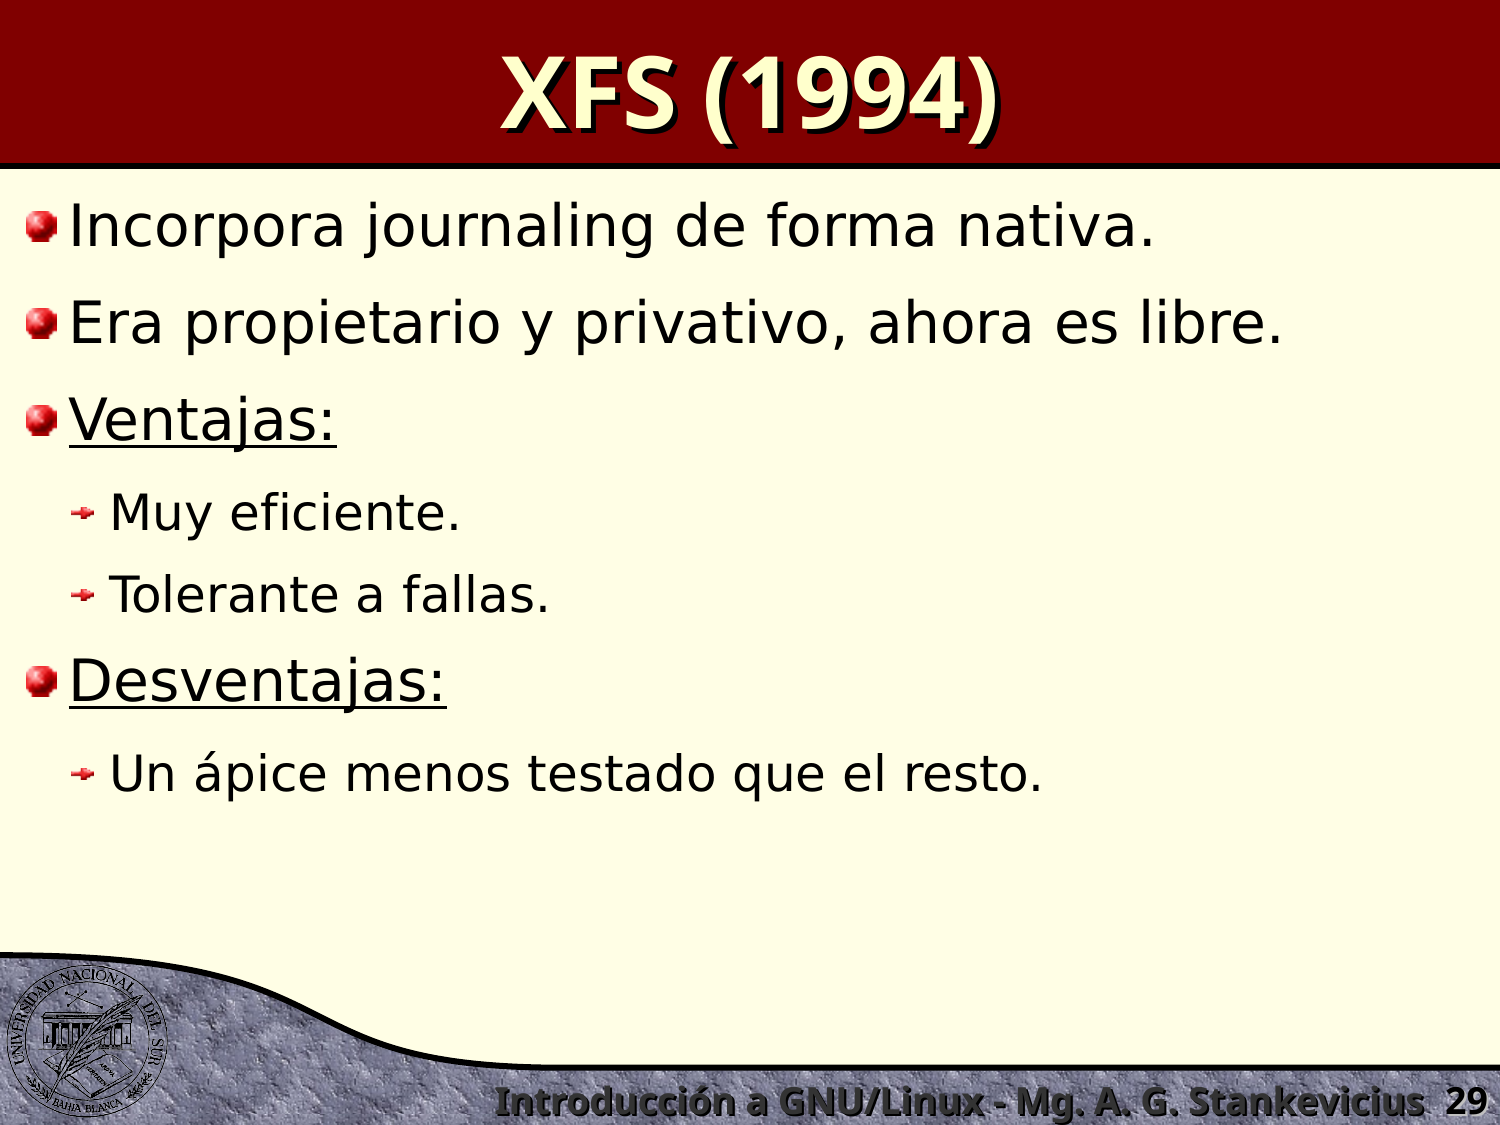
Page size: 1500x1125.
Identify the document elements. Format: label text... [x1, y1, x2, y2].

picture [0, 956, 1500, 1125]
list Incorpora journaling de forma nativa. Era propietario y privativo, ahora es libre. Ventajas: Muy eficiente. Tolerante a fallas. Desventajas: Un ápice menos testado que el resto. [11, 192, 1486, 935]
picture [1059, 1100, 1065, 1110]
title XFS (1994) [15, 12, 1485, 153]
